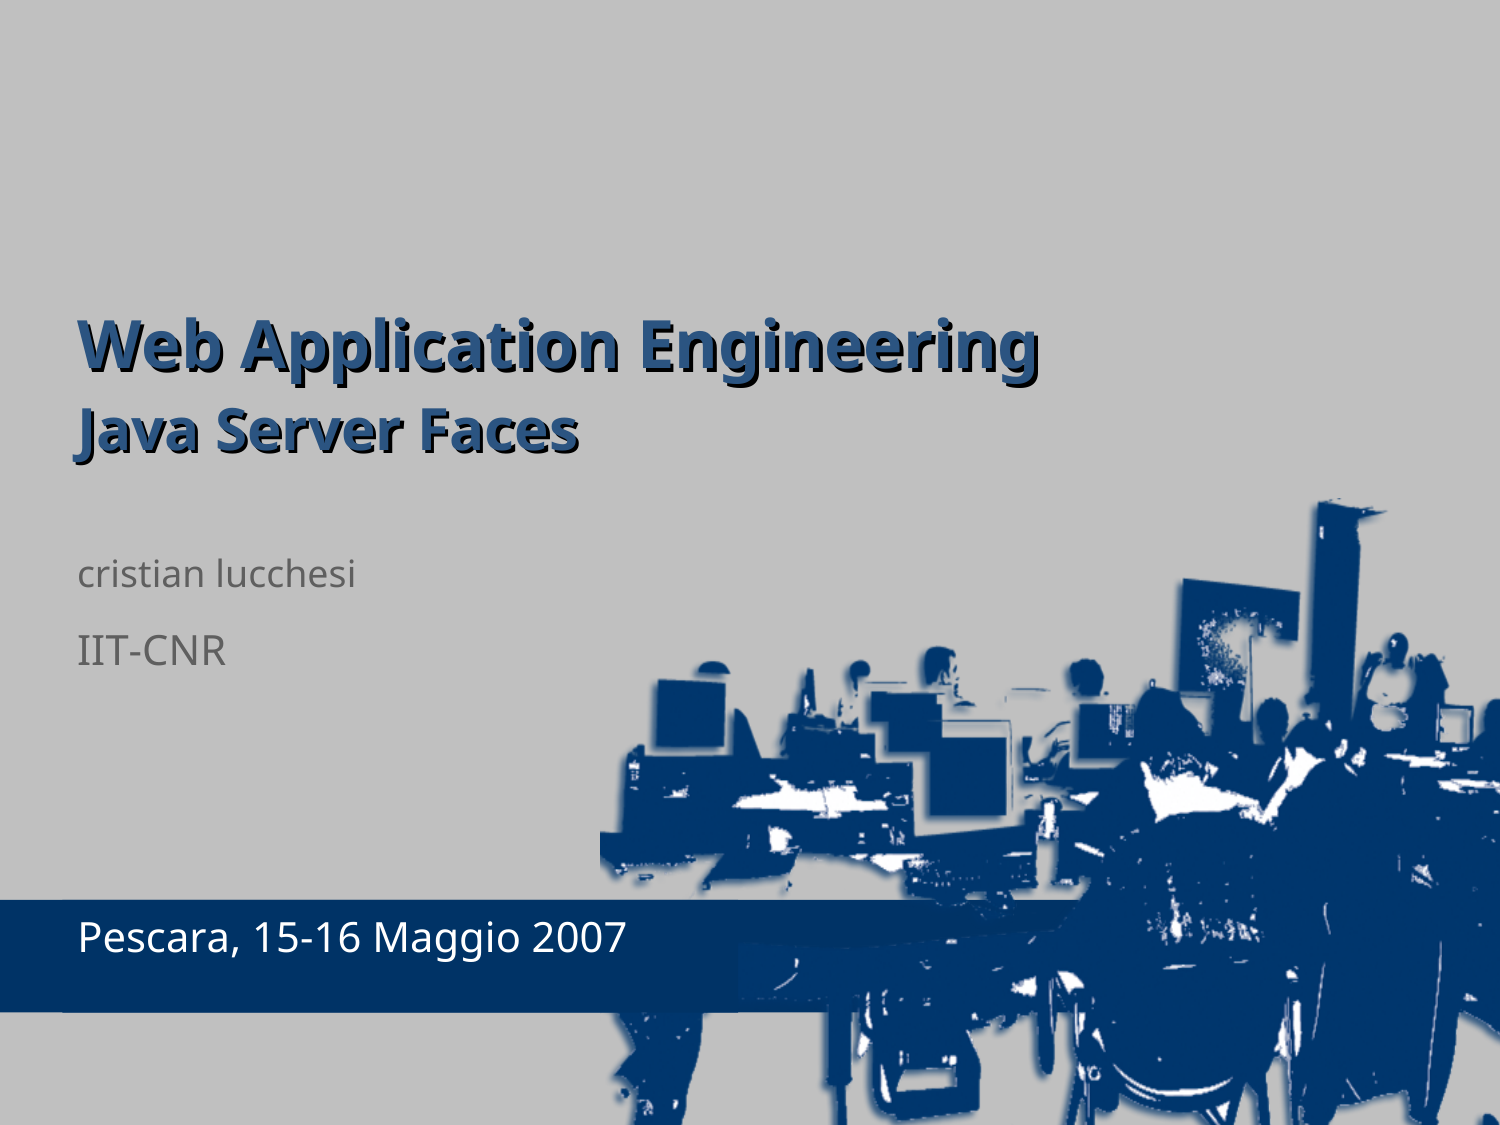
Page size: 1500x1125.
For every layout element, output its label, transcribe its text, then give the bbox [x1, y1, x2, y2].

subtitle Pescara, 15-16 Maggio 2007 [62, 899, 739, 1013]
title Web Application Engineering Java Server Faces cristian lucchesi IIT-CNR [62, 312, 1329, 663]
picture [600, 498, 1500, 1125]
